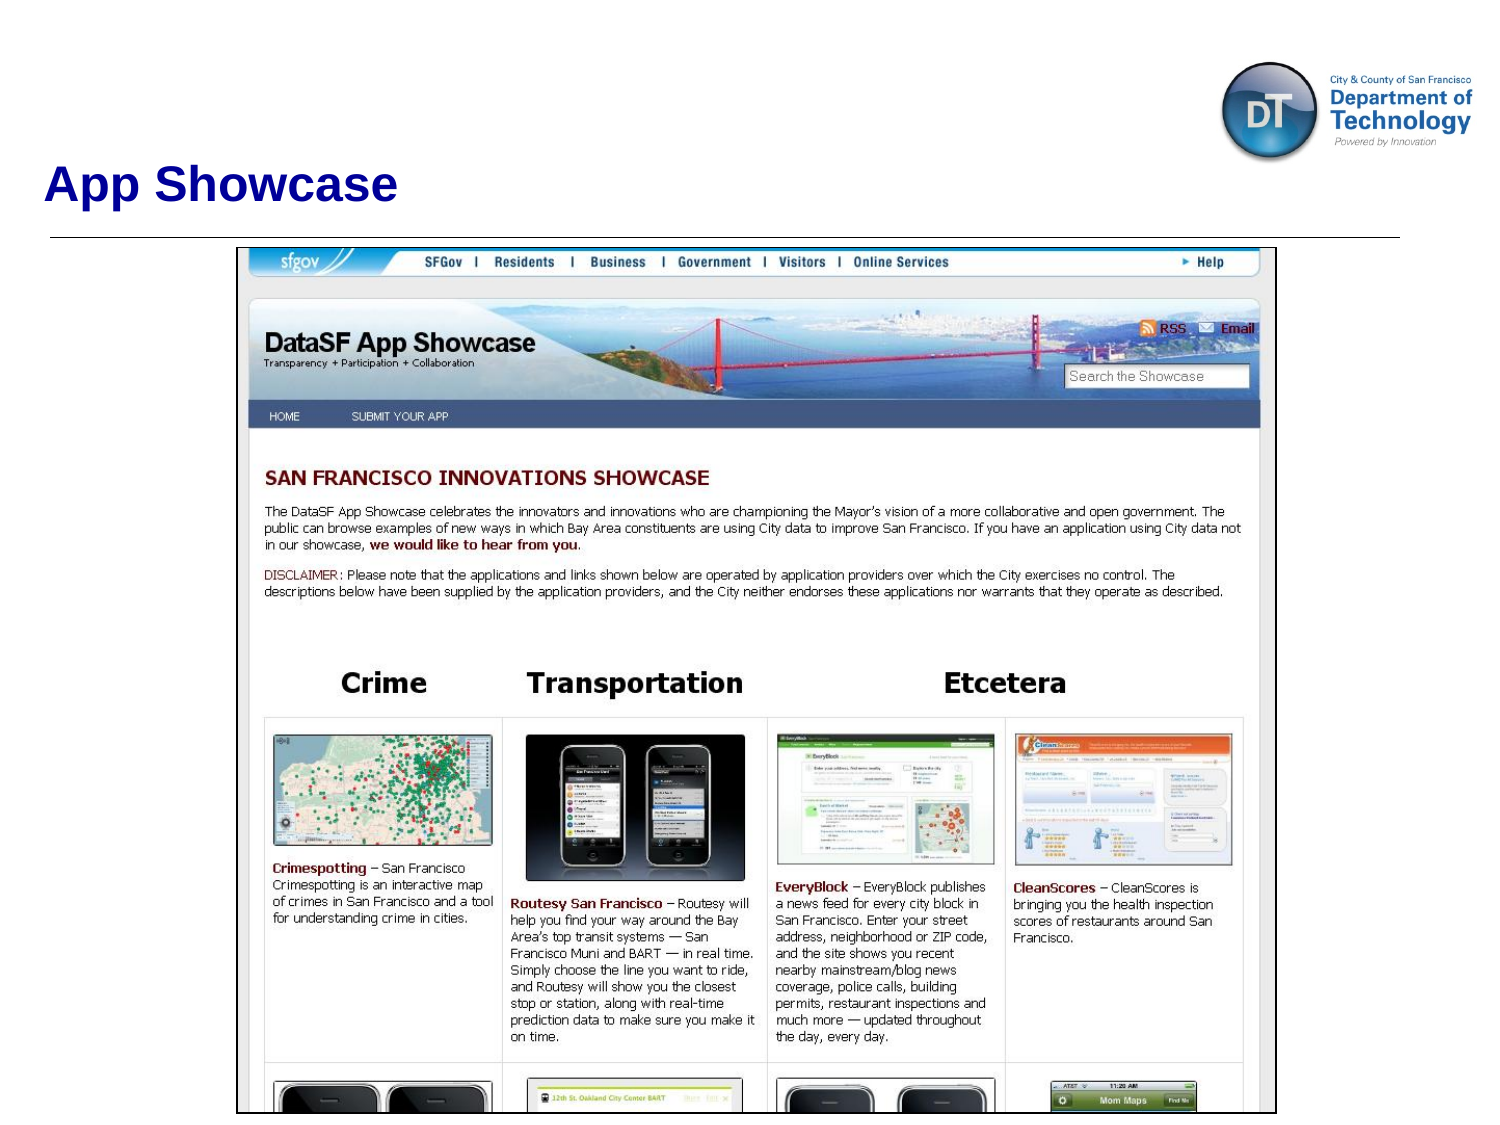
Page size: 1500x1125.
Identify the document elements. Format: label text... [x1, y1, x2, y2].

title App Showcase [28, 117, 1104, 220]
text_box [237, 248, 1276, 1113]
picture [1216, 59, 1477, 167]
